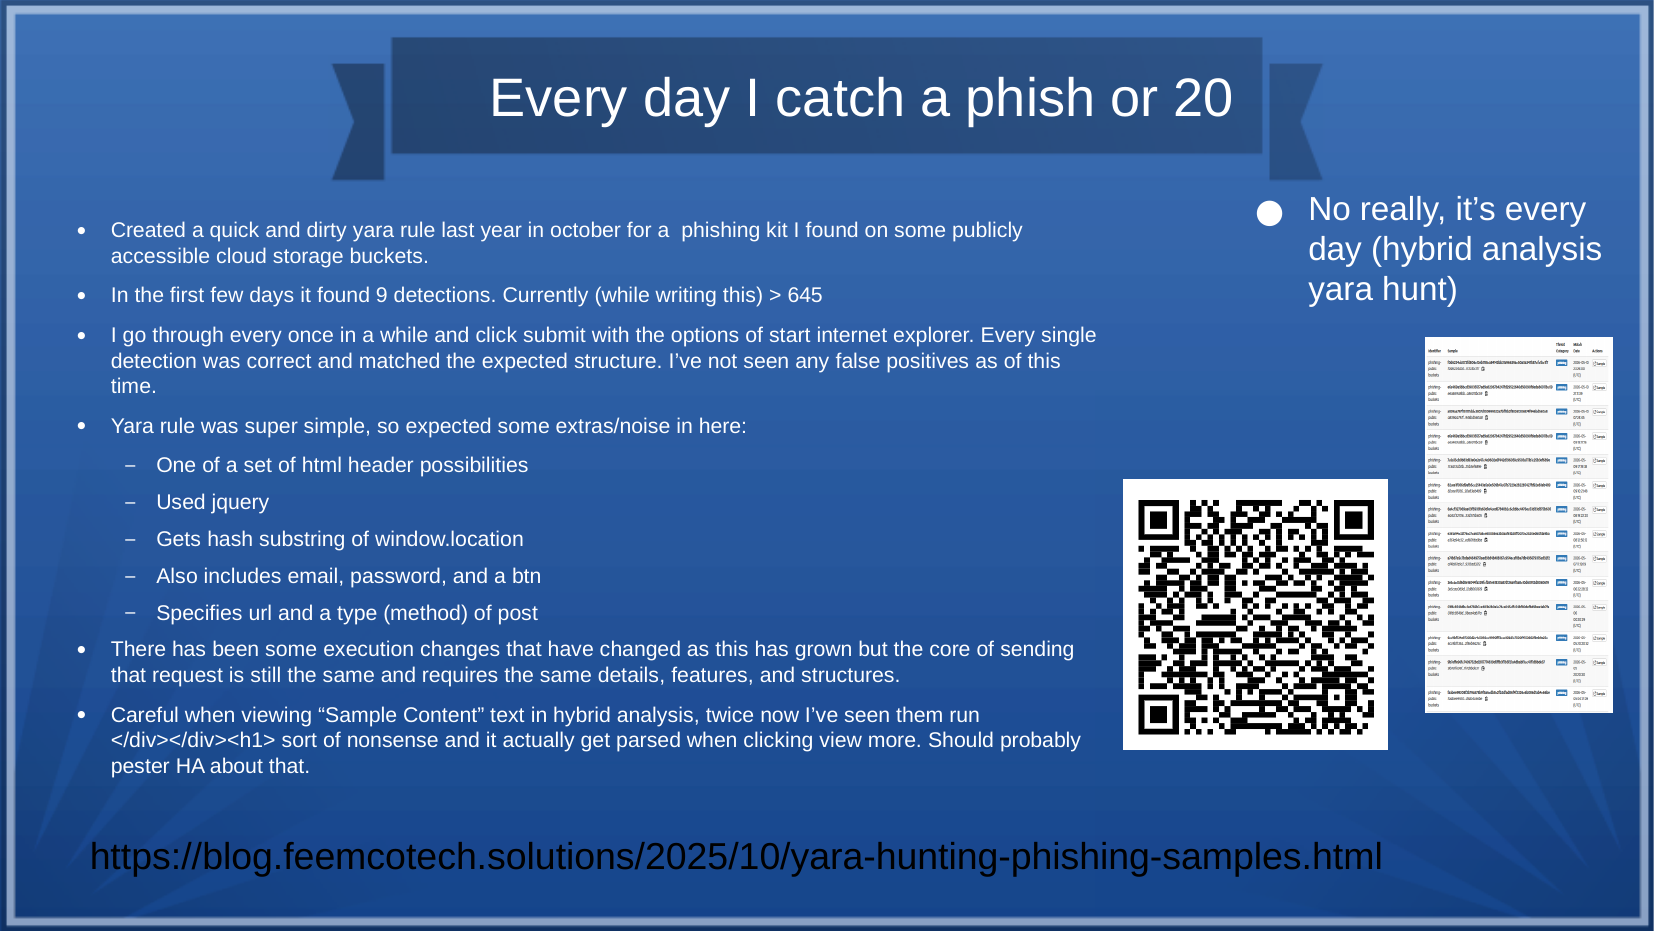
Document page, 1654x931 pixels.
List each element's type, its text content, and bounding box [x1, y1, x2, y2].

text_box No really, it’s every day (hybrid analysis yara hunt) [1237, 187, 1613, 338]
text_box https://blog.feemcotech.solutions/2025/10/yara-hunting-phishing-samples.html [75, 824, 1402, 885]
title Every day I catch a phish or 20 [389, 17, 1264, 172]
list Created a quick and dirty yara rule last year in october for a phishing kit I found on some publicly accessible cloud storage buckets. In the first few days it found 9 detections. Currently (while writing this) > 645 I go through every once in a while and click submit with the options of start internet explorer. Every single detection was correct and matched the expected structure. I’ve not seen any false positives as of this time. Yara rule was super simple, so expected some extras/noise in here: One of a set of html header possibilities Used jquery Gets hash substring of window.location Also includes email, password, and a btn Specifies url and a type (method) of post There has been some execution changes that have changed as this has grown but the core of sending that request is still the same and requires the same details, features, and structures. Careful when viewing “Sample Content” text in hybrid analysis, twice now I’ve seen them run </div></div><h1> sort of nonsense and it actually get parsed when clicking view more. Should probably pester HA about that. [65, 216, 1108, 780]
picture [0, 0, 1654, 931]
